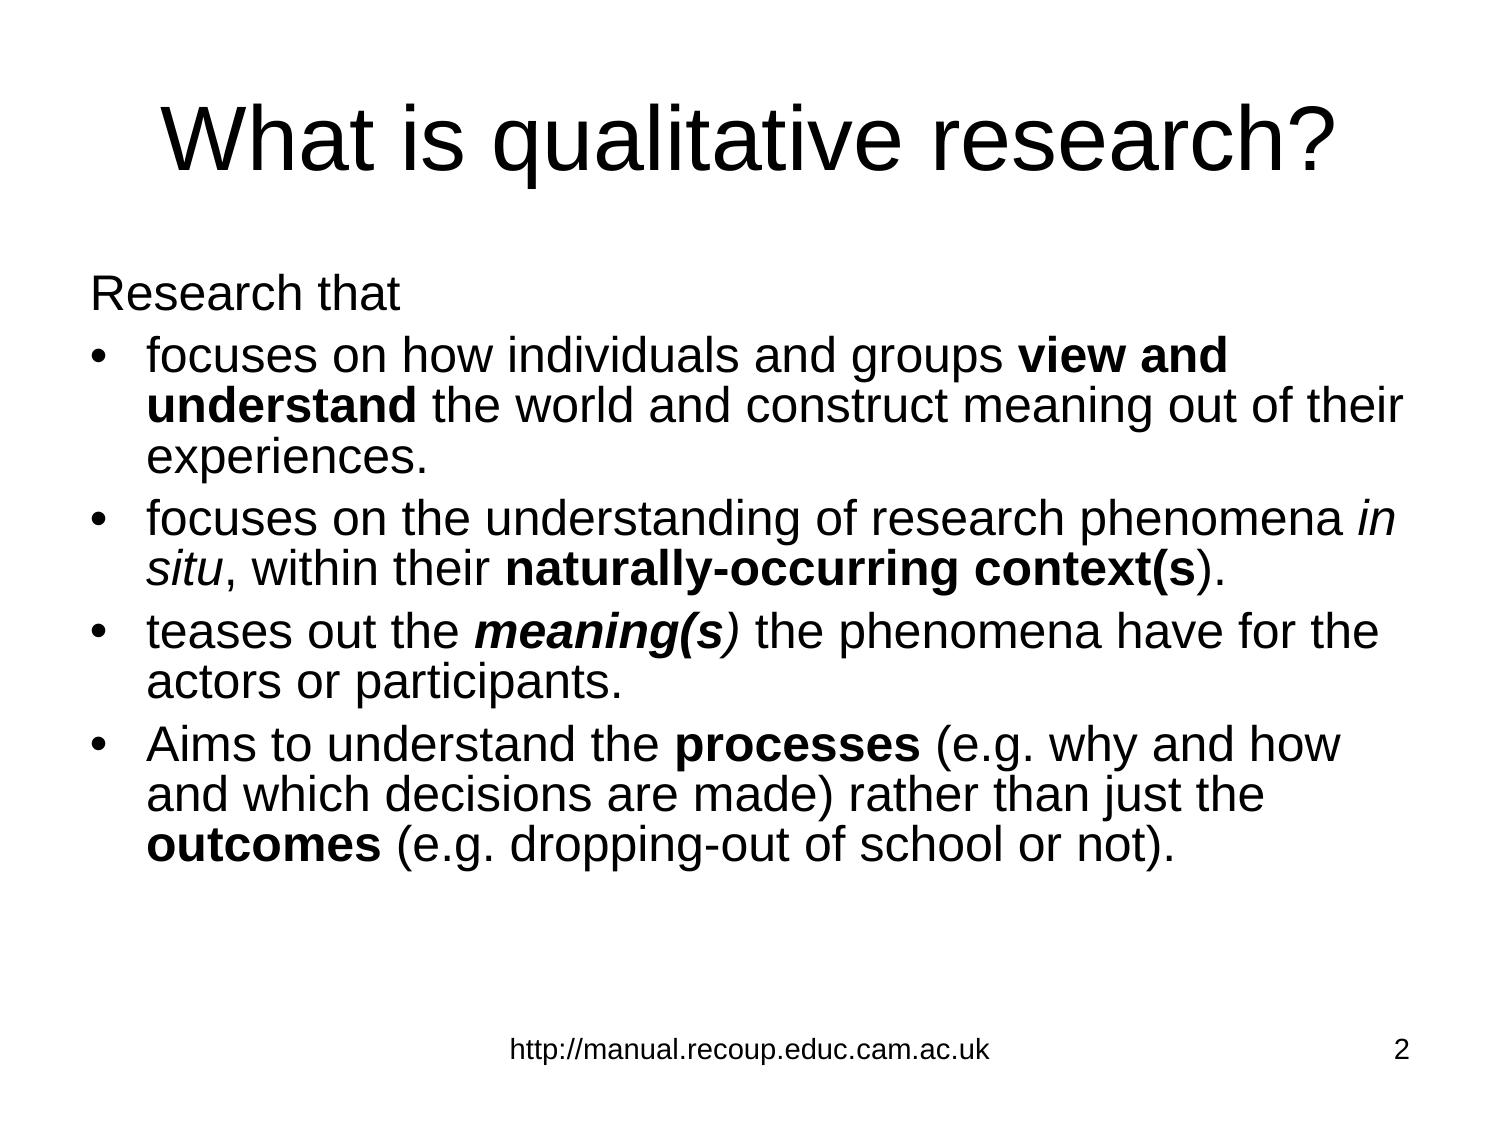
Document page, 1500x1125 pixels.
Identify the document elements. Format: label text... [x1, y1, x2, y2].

list Research that focuses on how individuals and groups view and understand the world and construct meaning out of their experiences. focuses on the understanding of research phenomena in situ, within their naturally-occurring context(s). teases out the meaning(s) the phenomena have for the actors or participants. Aims to understand the processes (e.g. why and how and which decisions are made) rather than just the outcomes (e.g. dropping-out of school or not). [75, 262, 1426, 1006]
title What is qualitative research? [75, 45, 1426, 233]
